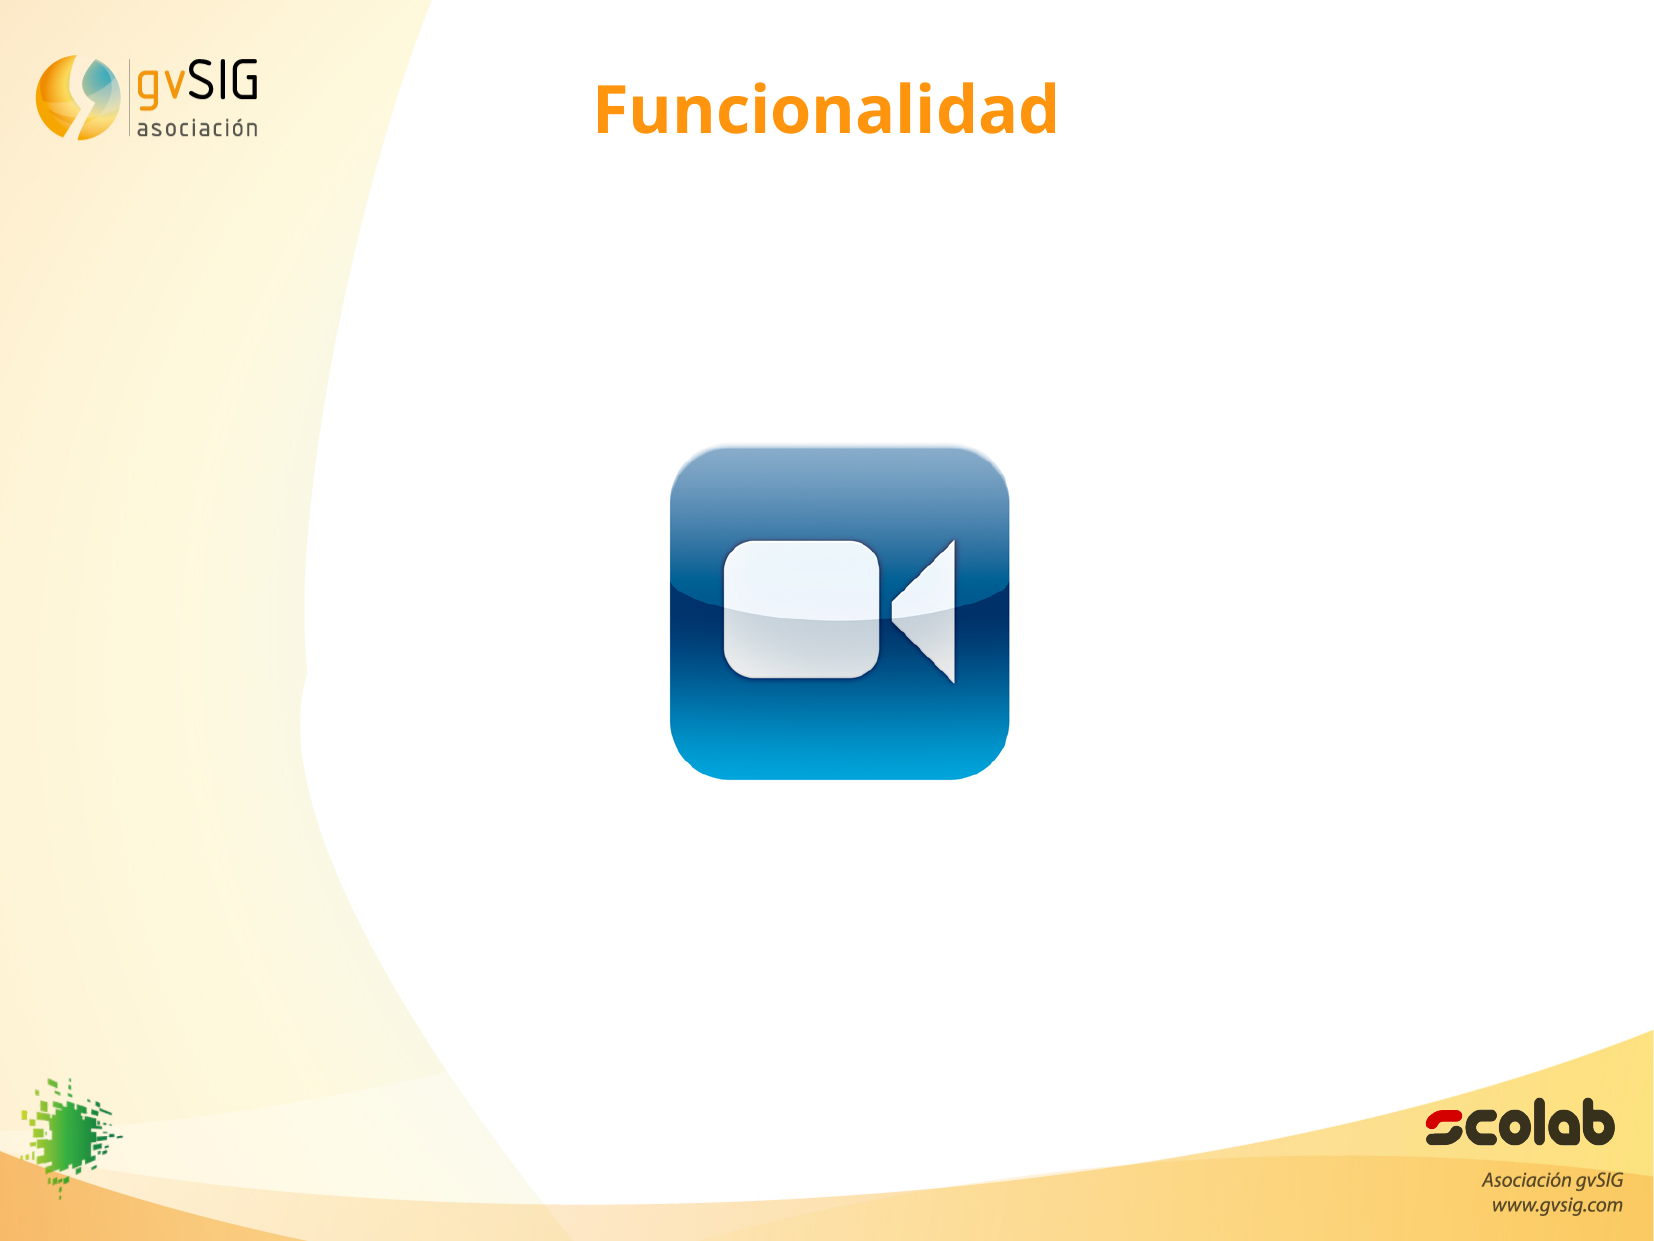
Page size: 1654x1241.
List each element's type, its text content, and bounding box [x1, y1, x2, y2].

picture [0, 0, 1654, 1241]
title Funcionalidad [82, 49, 1571, 257]
